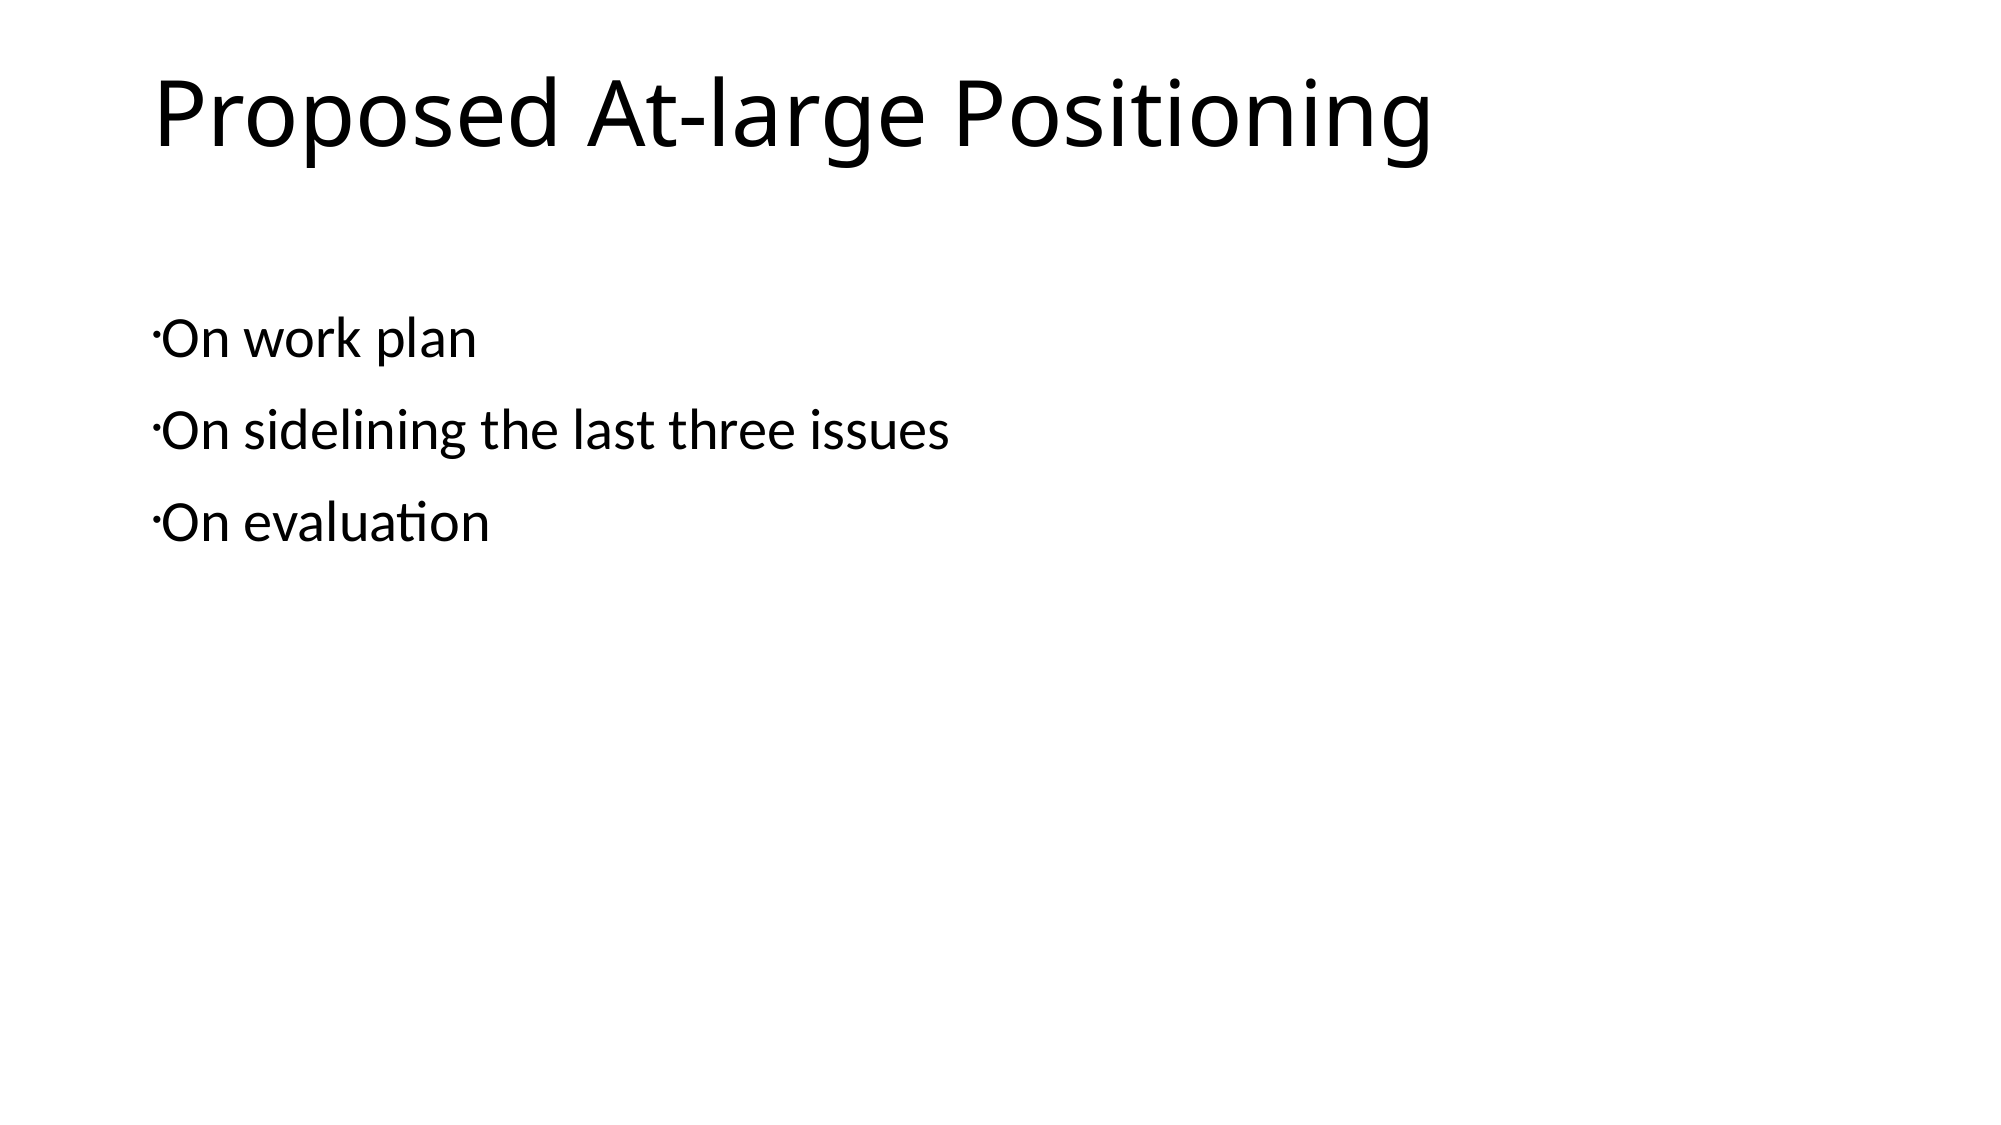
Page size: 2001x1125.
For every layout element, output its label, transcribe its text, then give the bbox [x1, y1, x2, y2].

list On work plan On sidelining the last three issues On evaluation [137, 299, 1863, 1014]
title Proposed At-large Positioning [137, 59, 1863, 278]
